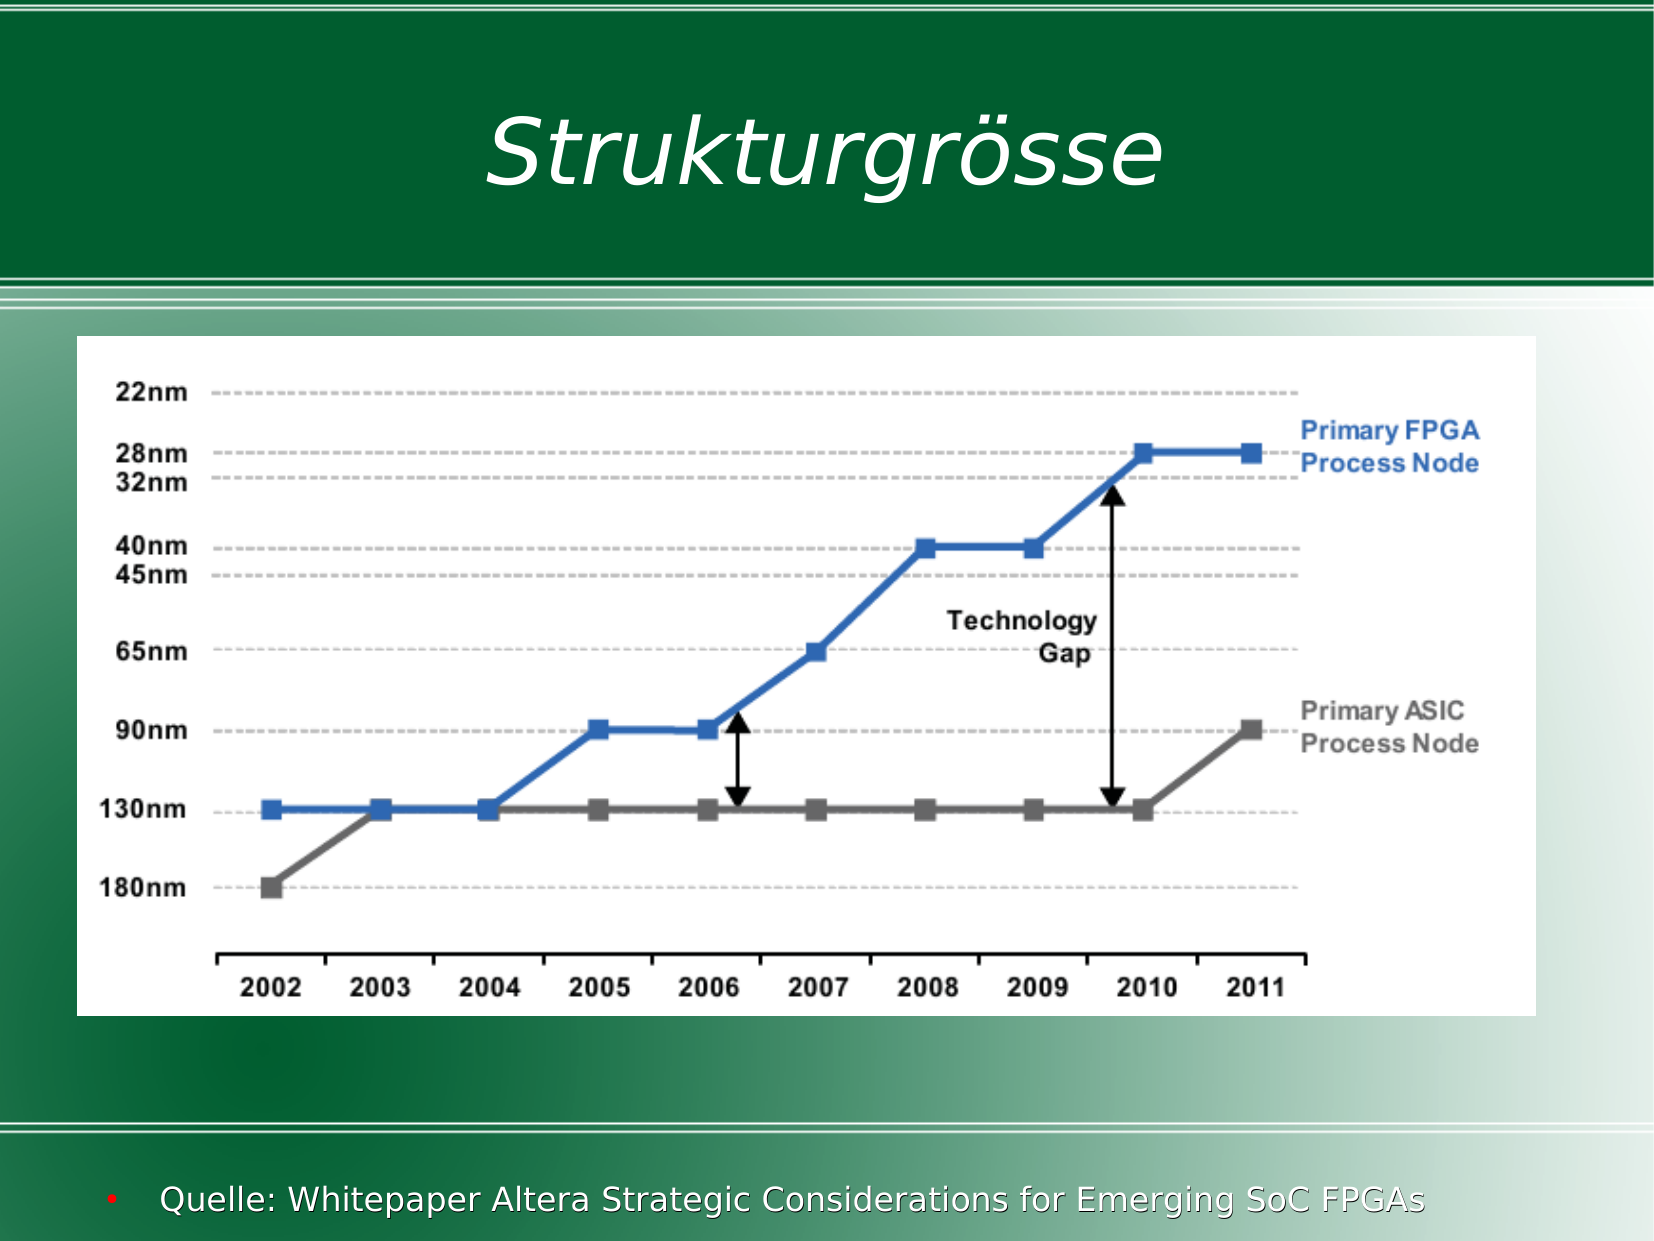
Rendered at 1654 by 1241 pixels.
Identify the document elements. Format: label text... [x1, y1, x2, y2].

title Strukturgrösse [82, 49, 1571, 257]
list Quelle: Whitepaper Altera Strategic Considerations for Emerging SoC FPGAs [88, 1181, 1577, 1241]
picture [0, 0, 1654, 1241]
